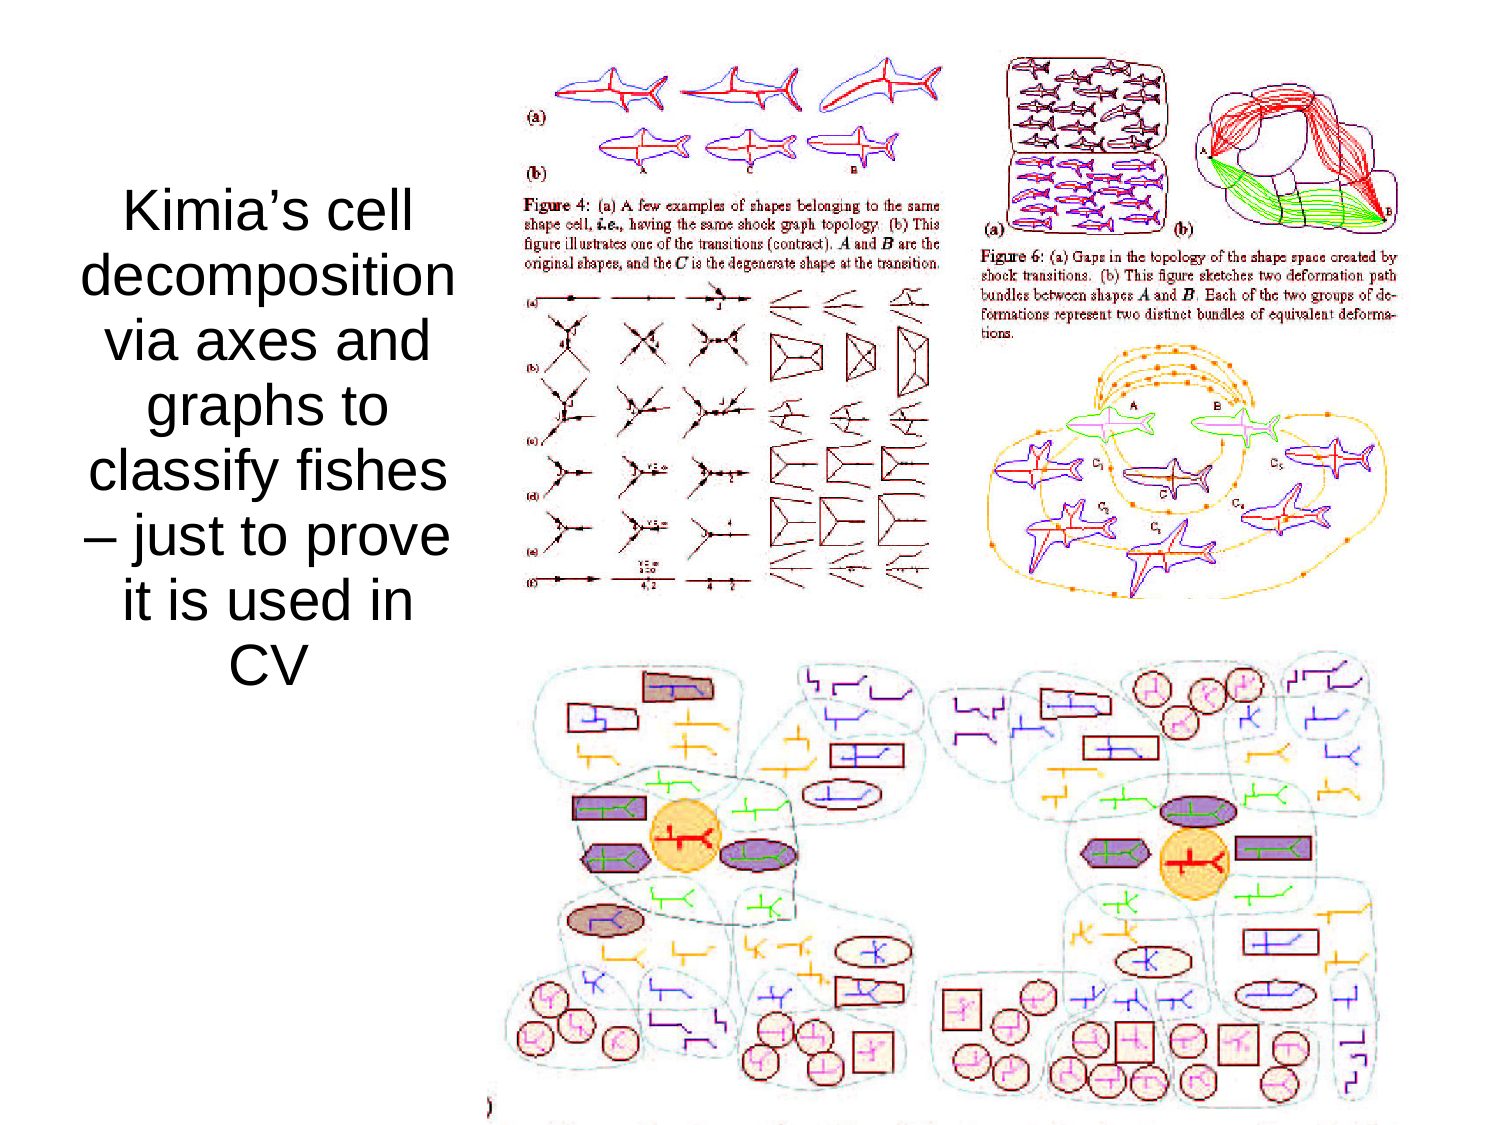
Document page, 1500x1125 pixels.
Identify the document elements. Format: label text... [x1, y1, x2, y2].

picture [487, 0, 1440, 1125]
title Kimia’s cell decomposition via axes and graphs to classify fishes – just to prove it is used in CV [62, 124, 475, 751]
